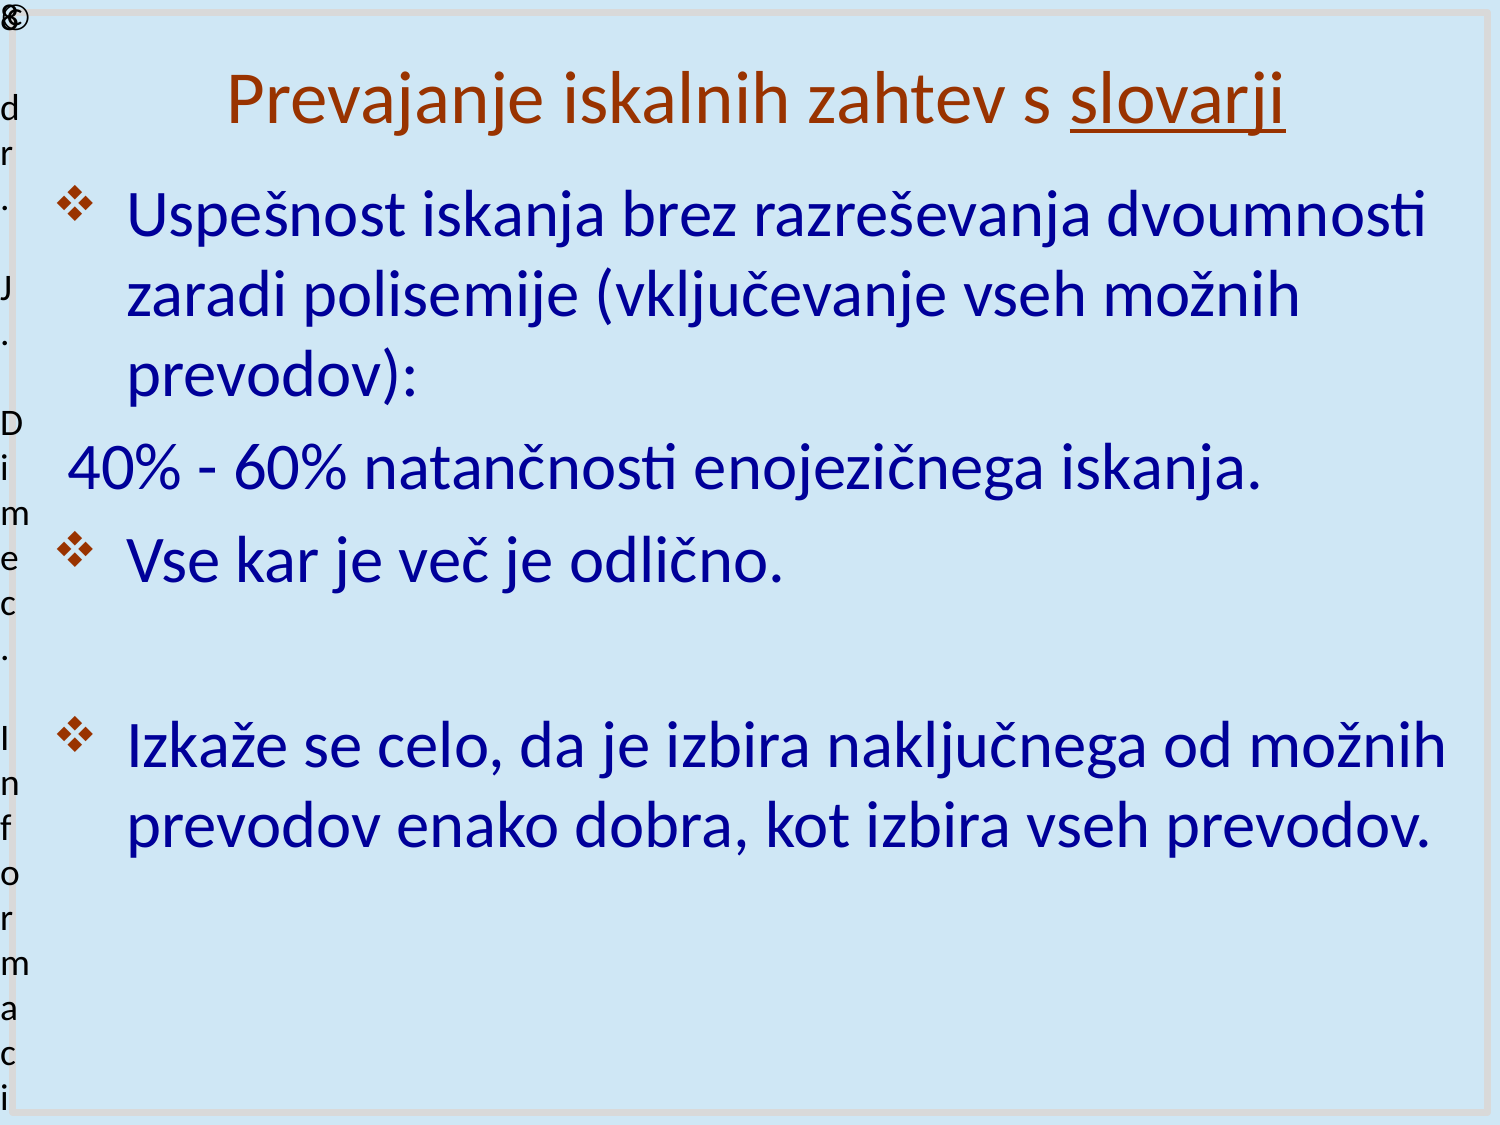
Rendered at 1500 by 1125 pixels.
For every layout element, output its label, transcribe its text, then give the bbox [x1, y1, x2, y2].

list Uspešnost iskanja brez razreševanja dvoumnosti zaradi polisemije (vključevanje vseh možnih prevodov): 40% - 60% natančnosti enojezičnega iskanja. Vse kar je več je odlično. Izkaže se celo, da je izbira naključnega od možnih prevodov enako dobra, kot izbira vseh prevodov. [37, 162, 1475, 1050]
title Prevajanje iskalnih zahtev s slovarji [37, 37, 1475, 150]
